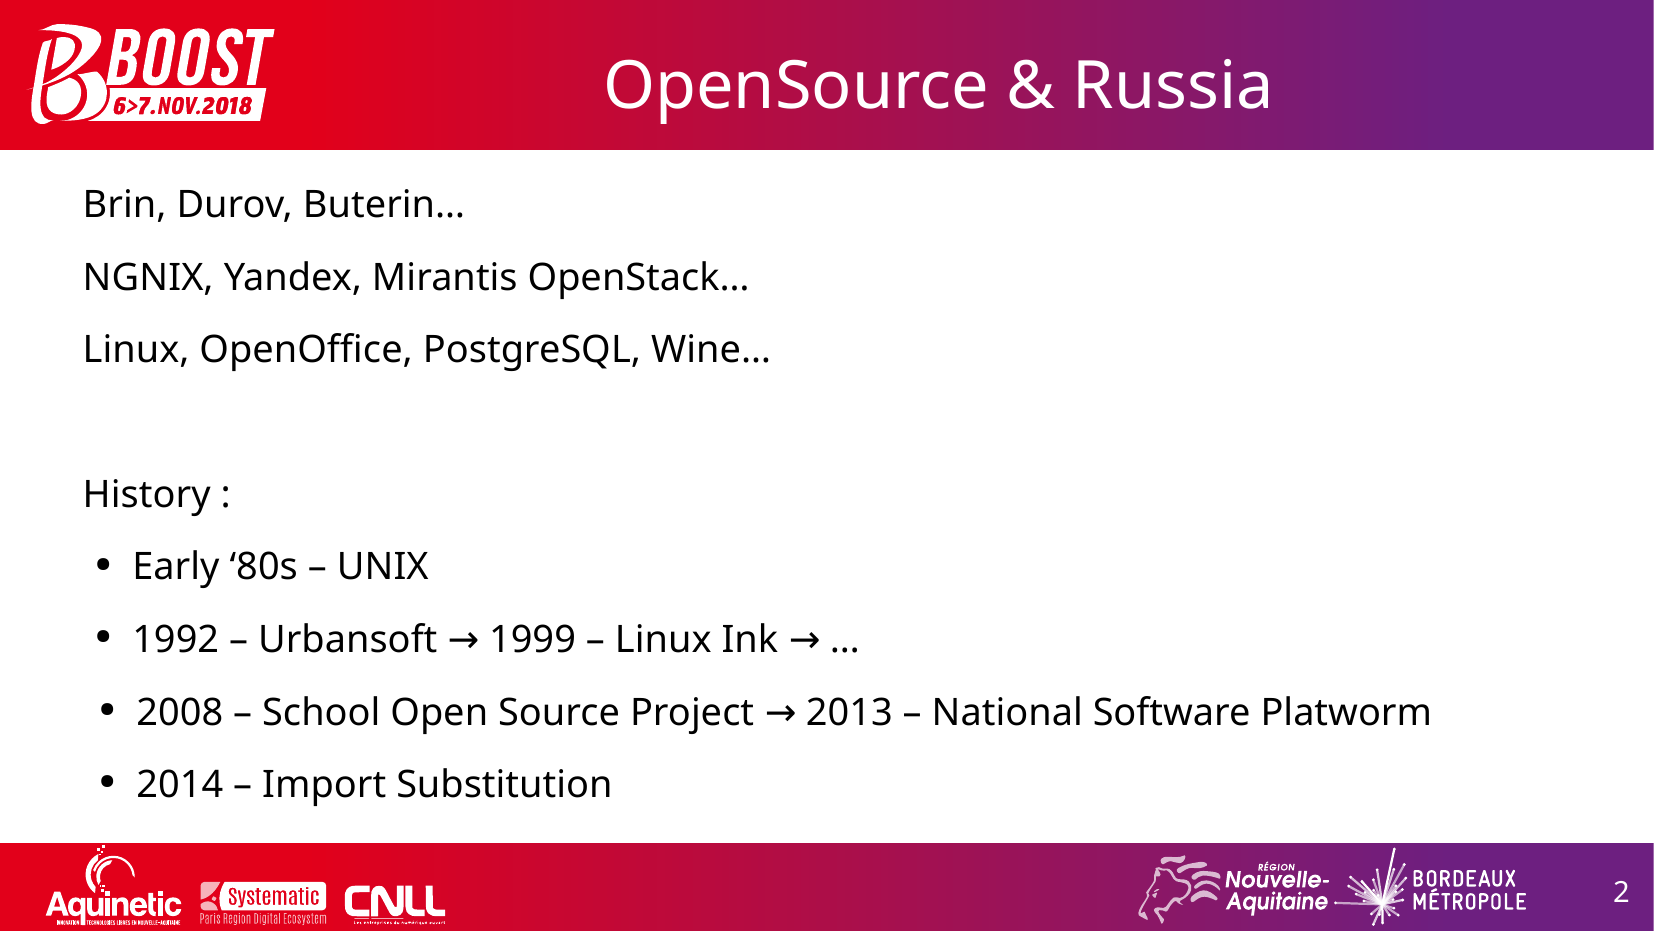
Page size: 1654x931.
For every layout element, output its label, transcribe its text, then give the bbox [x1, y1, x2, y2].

list Brin, Durov, Buterin… NGNIX, Yandex, Mirantis OpenStack… Linux, OpenOffice, PostgreSQL, Wine… History : Early ‘80s – UNIX 1992 – Urbansoft → 1999 – Linux Ink → … 2008 – School Open Source Project → 2013 – National Software Platworm 2014 – Import Substitution [82, 177, 1571, 815]
title OpenSource & Russia [295, 35, 1583, 130]
